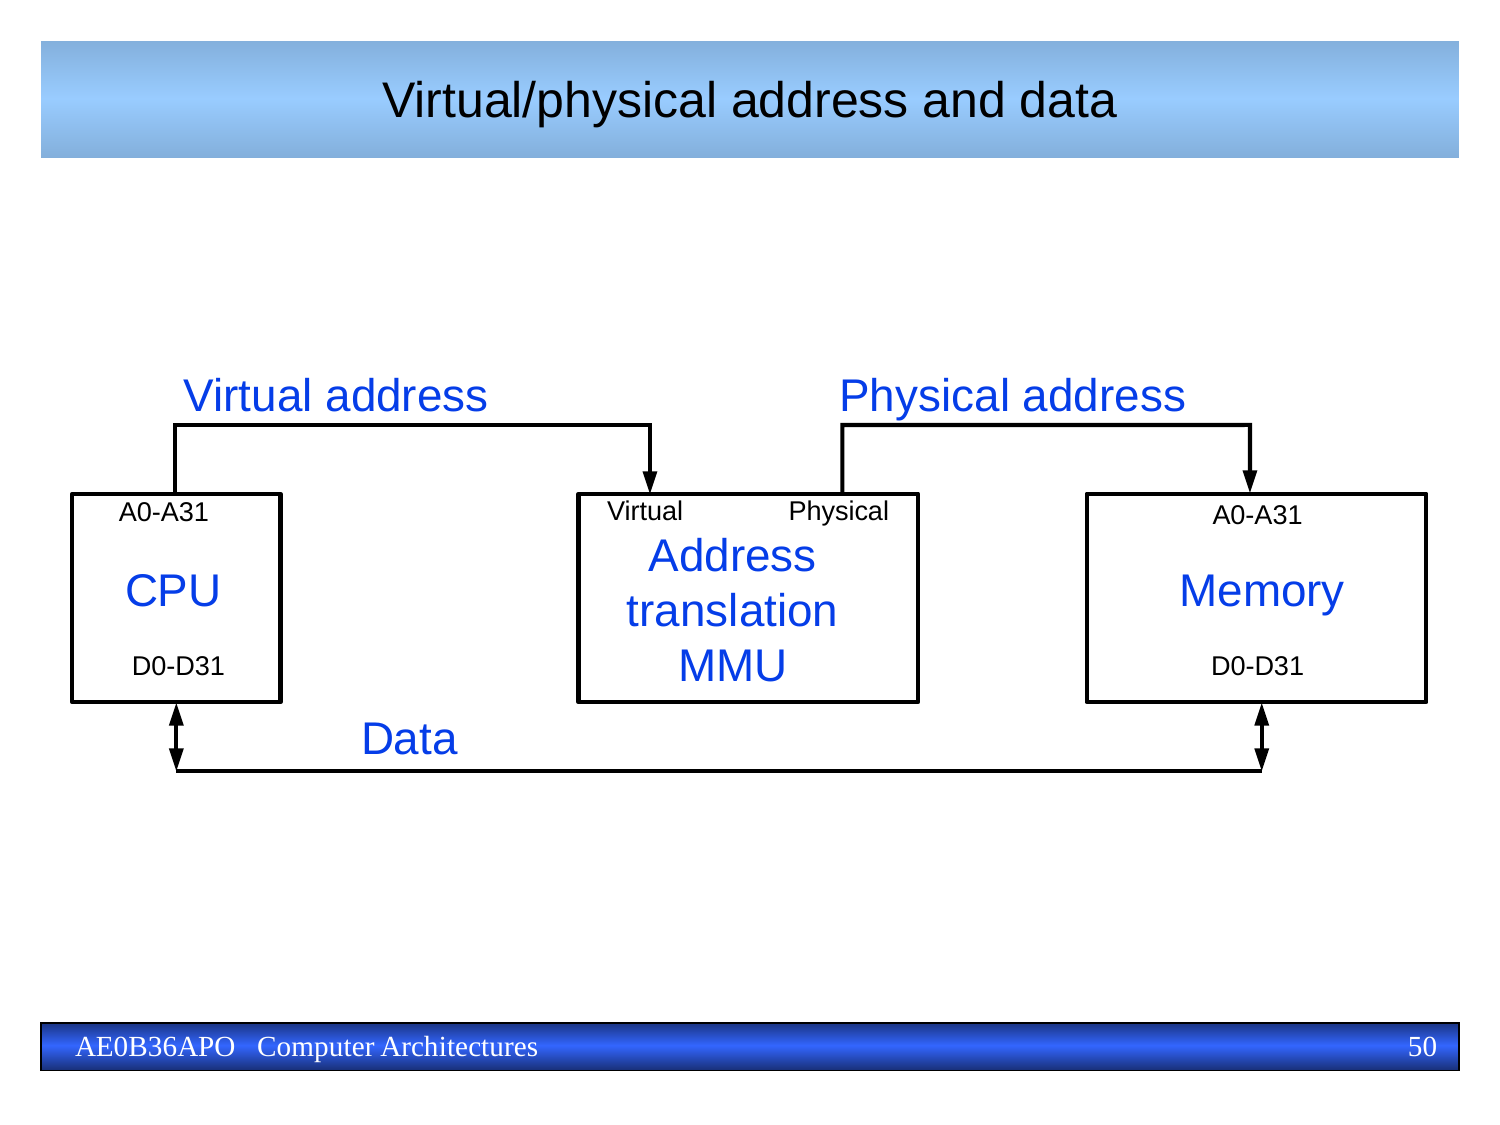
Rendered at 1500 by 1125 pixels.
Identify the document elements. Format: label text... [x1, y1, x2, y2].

text_box D0-D31 [131, 666, 226, 682]
title Virtual/physical address and data [41, 41, 1459, 158]
text_box CPU [124, 561, 252, 617]
text_box A0-A31 [1212, 515, 1303, 531]
text_box Data [361, 708, 488, 764]
text_box A0-A31 [118, 512, 234, 527]
text_box Address translation MMU [579, 525, 886, 691]
text_box Memory [1149, 561, 1376, 617]
text_box D0-D31 [1210, 666, 1305, 682]
text_box Physical [826, 511, 890, 527]
text_box Physical address [839, 366, 1289, 422]
text_box Virtual address [183, 366, 634, 422]
text_box Physical [788, 511, 827, 525]
text_box Virtual [607, 511, 684, 525]
